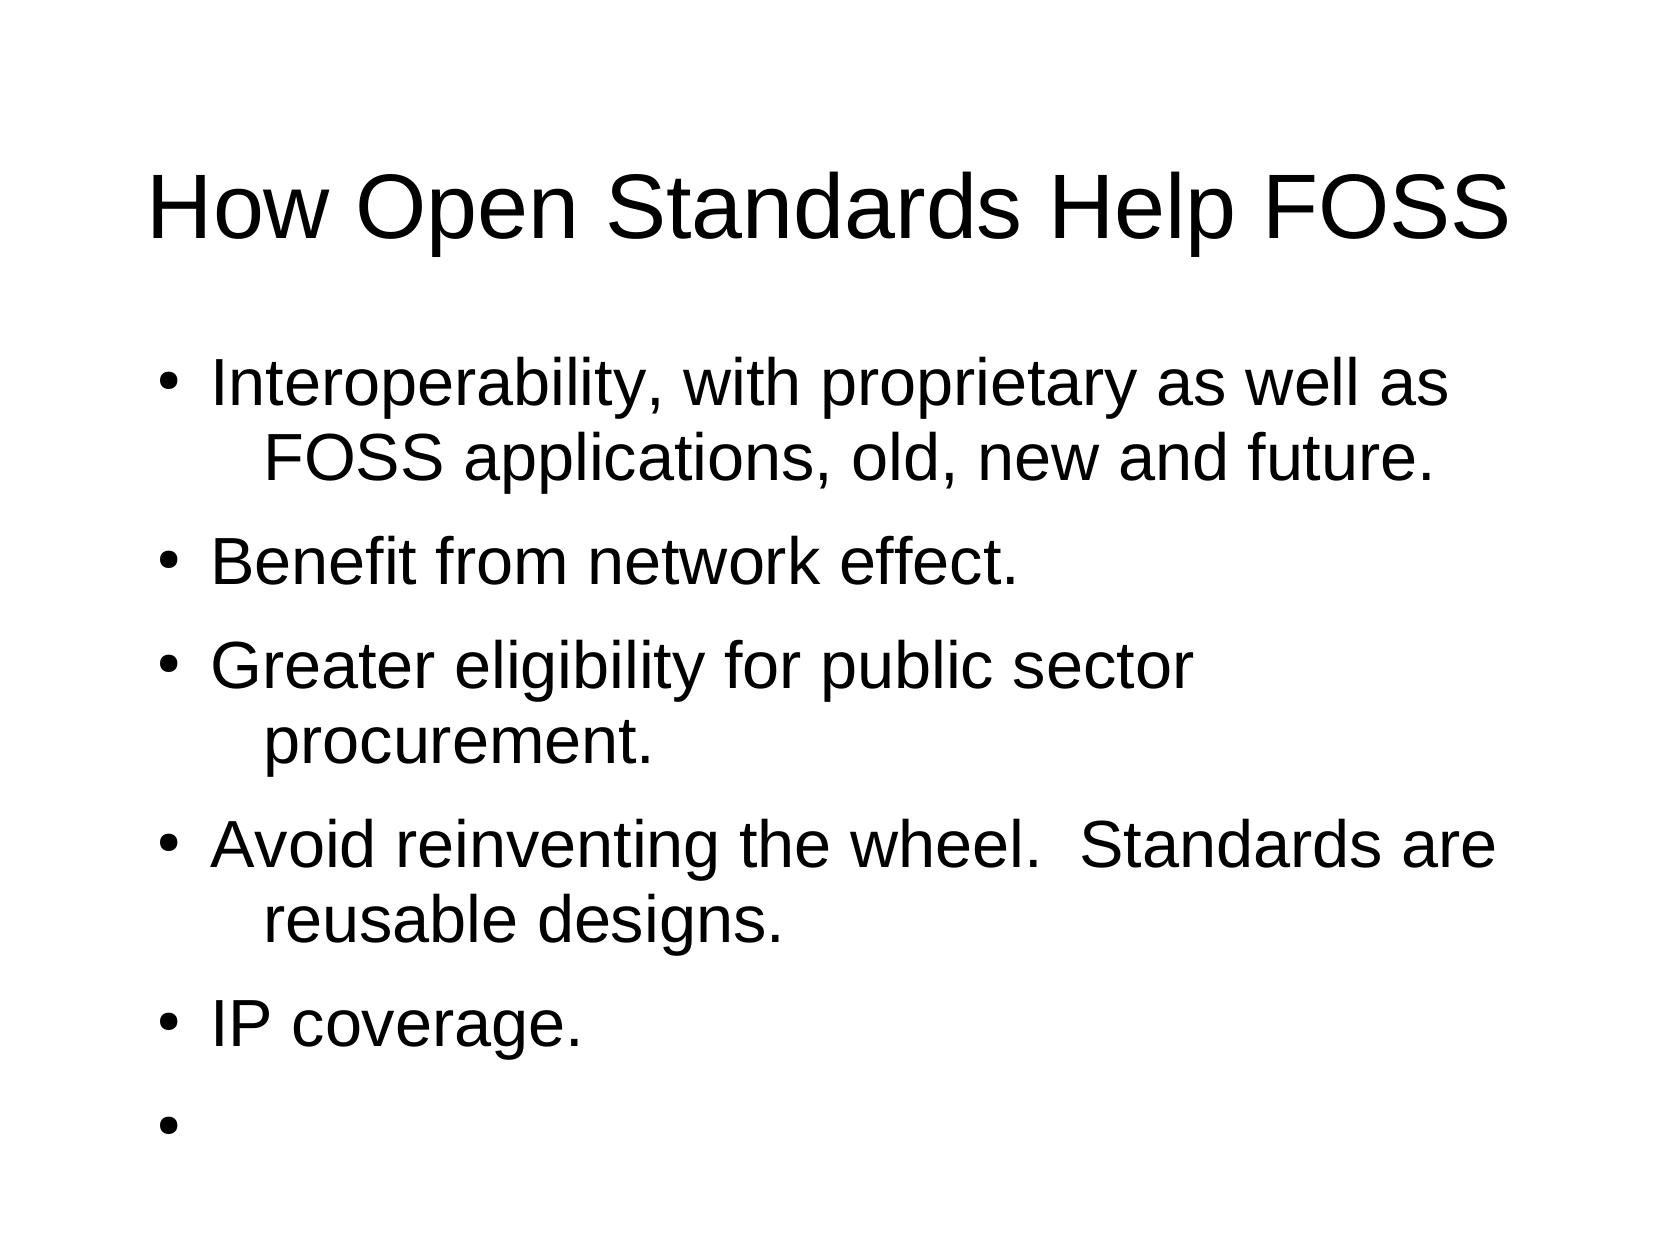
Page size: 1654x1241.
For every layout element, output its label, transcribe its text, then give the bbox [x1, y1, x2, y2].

title How Open Standards Help FOSS [54, 102, 1606, 311]
list Interoperability, with proprietary as well as FOSS applications, old, new and future. Benefit from network effect. Greater eligibility for public sector procurement. Avoid reinventing the wheel. Standards are reusable designs. IP coverage. [121, 344, 1534, 1182]
